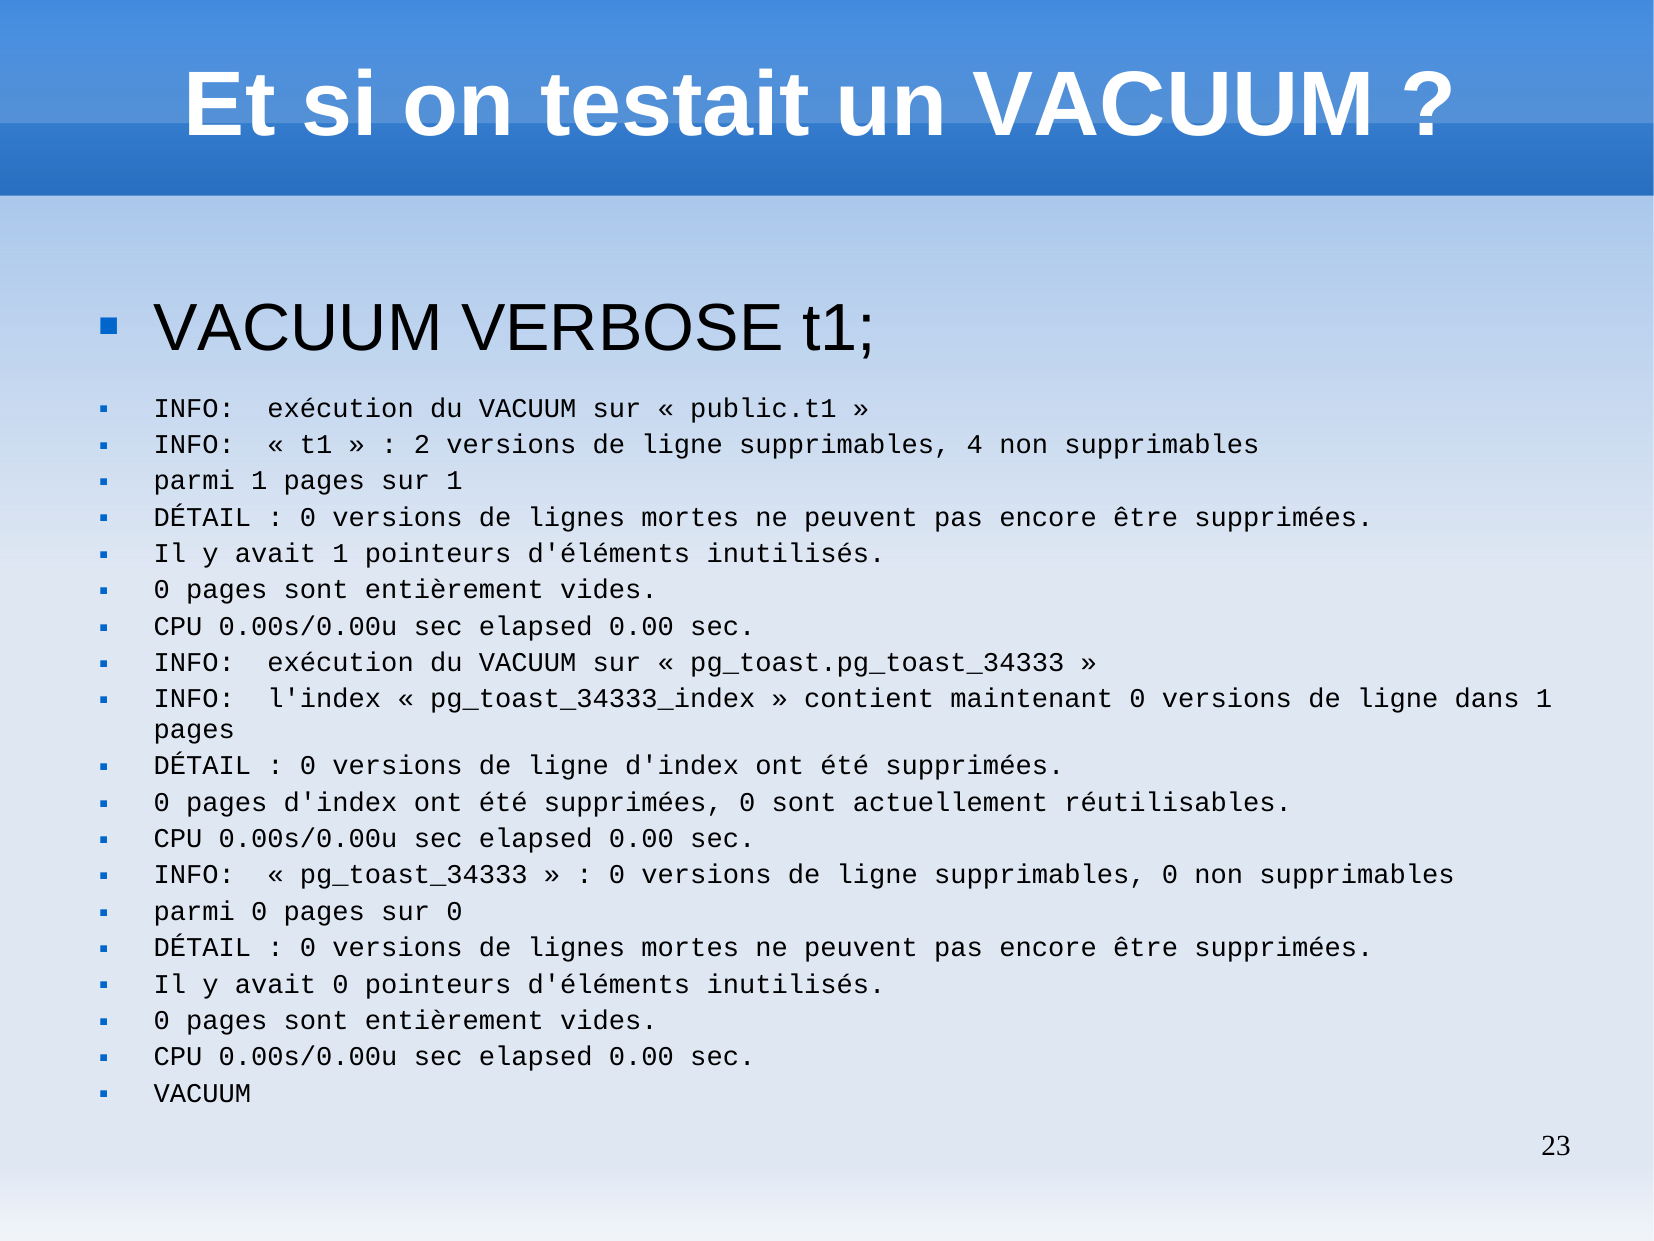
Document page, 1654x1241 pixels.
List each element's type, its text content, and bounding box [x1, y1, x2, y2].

list VACUUM VERBOSE t1; INFO: exécution du VACUUM sur « public.t1 » INFO: « t1 » : 2 versions de ligne supprimables, 4 non supprimables parmi 1 pages sur 1 DÉTAIL : 0 versions de lignes mortes ne peuvent pas encore être supprimées. Il y avait 1 pointeurs d'éléments inutilisés. 0 pages sont entièrement vides. CPU 0.00s/0.00u sec elapsed 0.00 sec. INFO: exécution du VACUUM sur « pg_toast.pg_toast_34333 » INFO: l'index « pg_toast_34333_index » contient maintenant 0 versions de ligne dans 1 pages DÉTAIL : 0 versions de ligne d'index ont été supprimées. 0 pages d'index ont été supprimées, 0 sont actuellement réutilisables. CPU 0.00s/0.00u sec elapsed 0.00 sec. INFO: « pg_toast_34333 » : 0 versions de ligne supprimables, 0 non supprimables parmi 0 pages sur 0 DÉTAIL : 0 versions de lignes mortes ne peuvent pas encore être supprimées. Il y avait 0 pointeurs d'éléments inutilisés. 0 pages sont entièrement vides. CPU 0.00s/0.00u sec elapsed 0.00 sec. VACUUM [82, 290, 1571, 1111]
title Et si on testait un VACUUM ? [76, 7, 1565, 200]
picture [0, 0, 1654, 1241]
